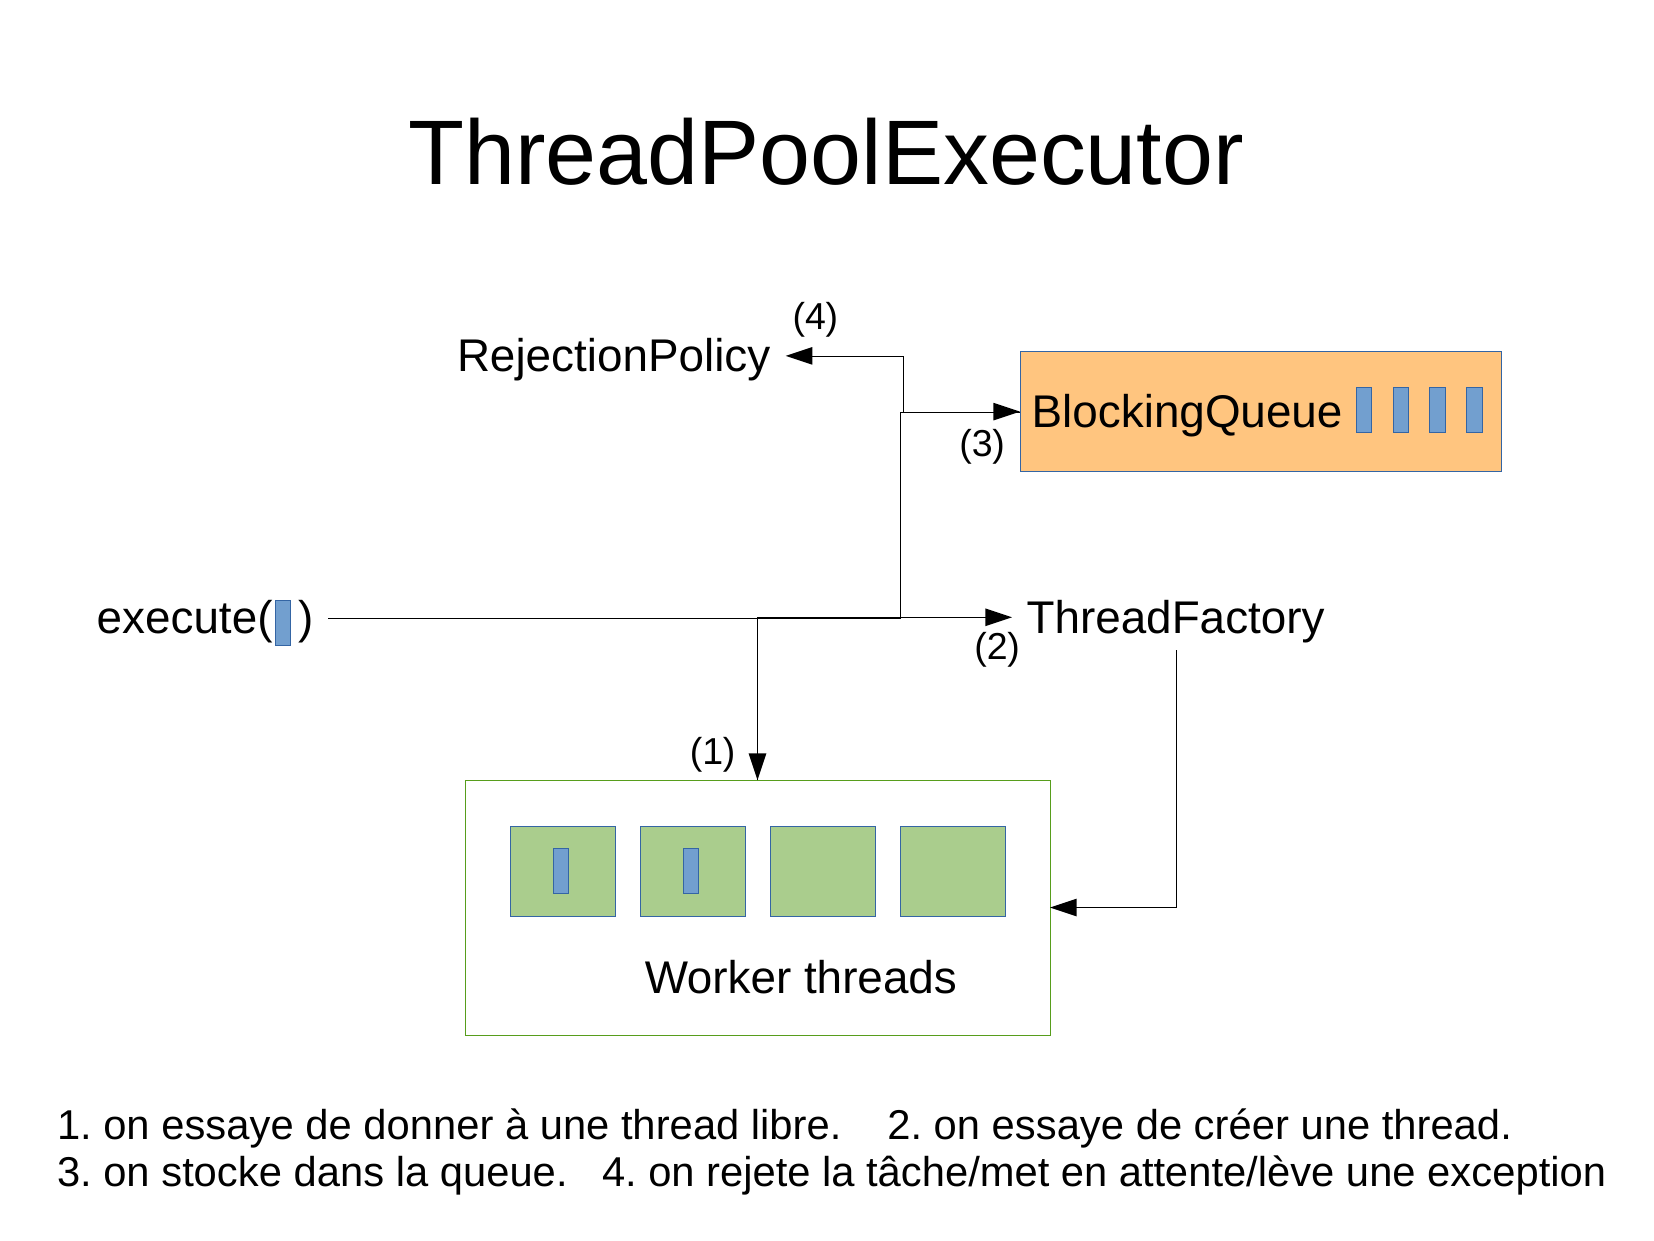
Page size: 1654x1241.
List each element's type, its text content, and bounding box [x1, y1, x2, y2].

text_box [900, 826, 1006, 917]
text_box [1393, 387, 1409, 433]
text_box 1. on essaye de donner à une thread libre. 2. on essaye de créer une thread. 3. on stocke dans la queue. 4. on rejete la tâche/met en attente/lève une exception [42, 1094, 1622, 1203]
text_box (1) [675, 723, 751, 781]
text_box [275, 600, 291, 646]
text_box (2) [959, 618, 1036, 676]
text_box [770, 826, 876, 917]
title ThreadPoolExecutor [82, 49, 1571, 257]
text_box RejectionPolicy [442, 322, 786, 389]
text_box (4) [777, 288, 854, 346]
text_box [1429, 387, 1446, 433]
text_box [1356, 387, 1372, 433]
text_box [1466, 387, 1483, 433]
text_box execute( ) [81, 585, 329, 652]
text_box [640, 826, 746, 917]
text_box [510, 826, 616, 917]
text_box ThreadFactory [1011, 584, 1340, 651]
text_box BlockingQueue [1020, 351, 1502, 472]
text_box (3) [944, 414, 1021, 472]
text_box Worker threads [630, 945, 973, 1012]
